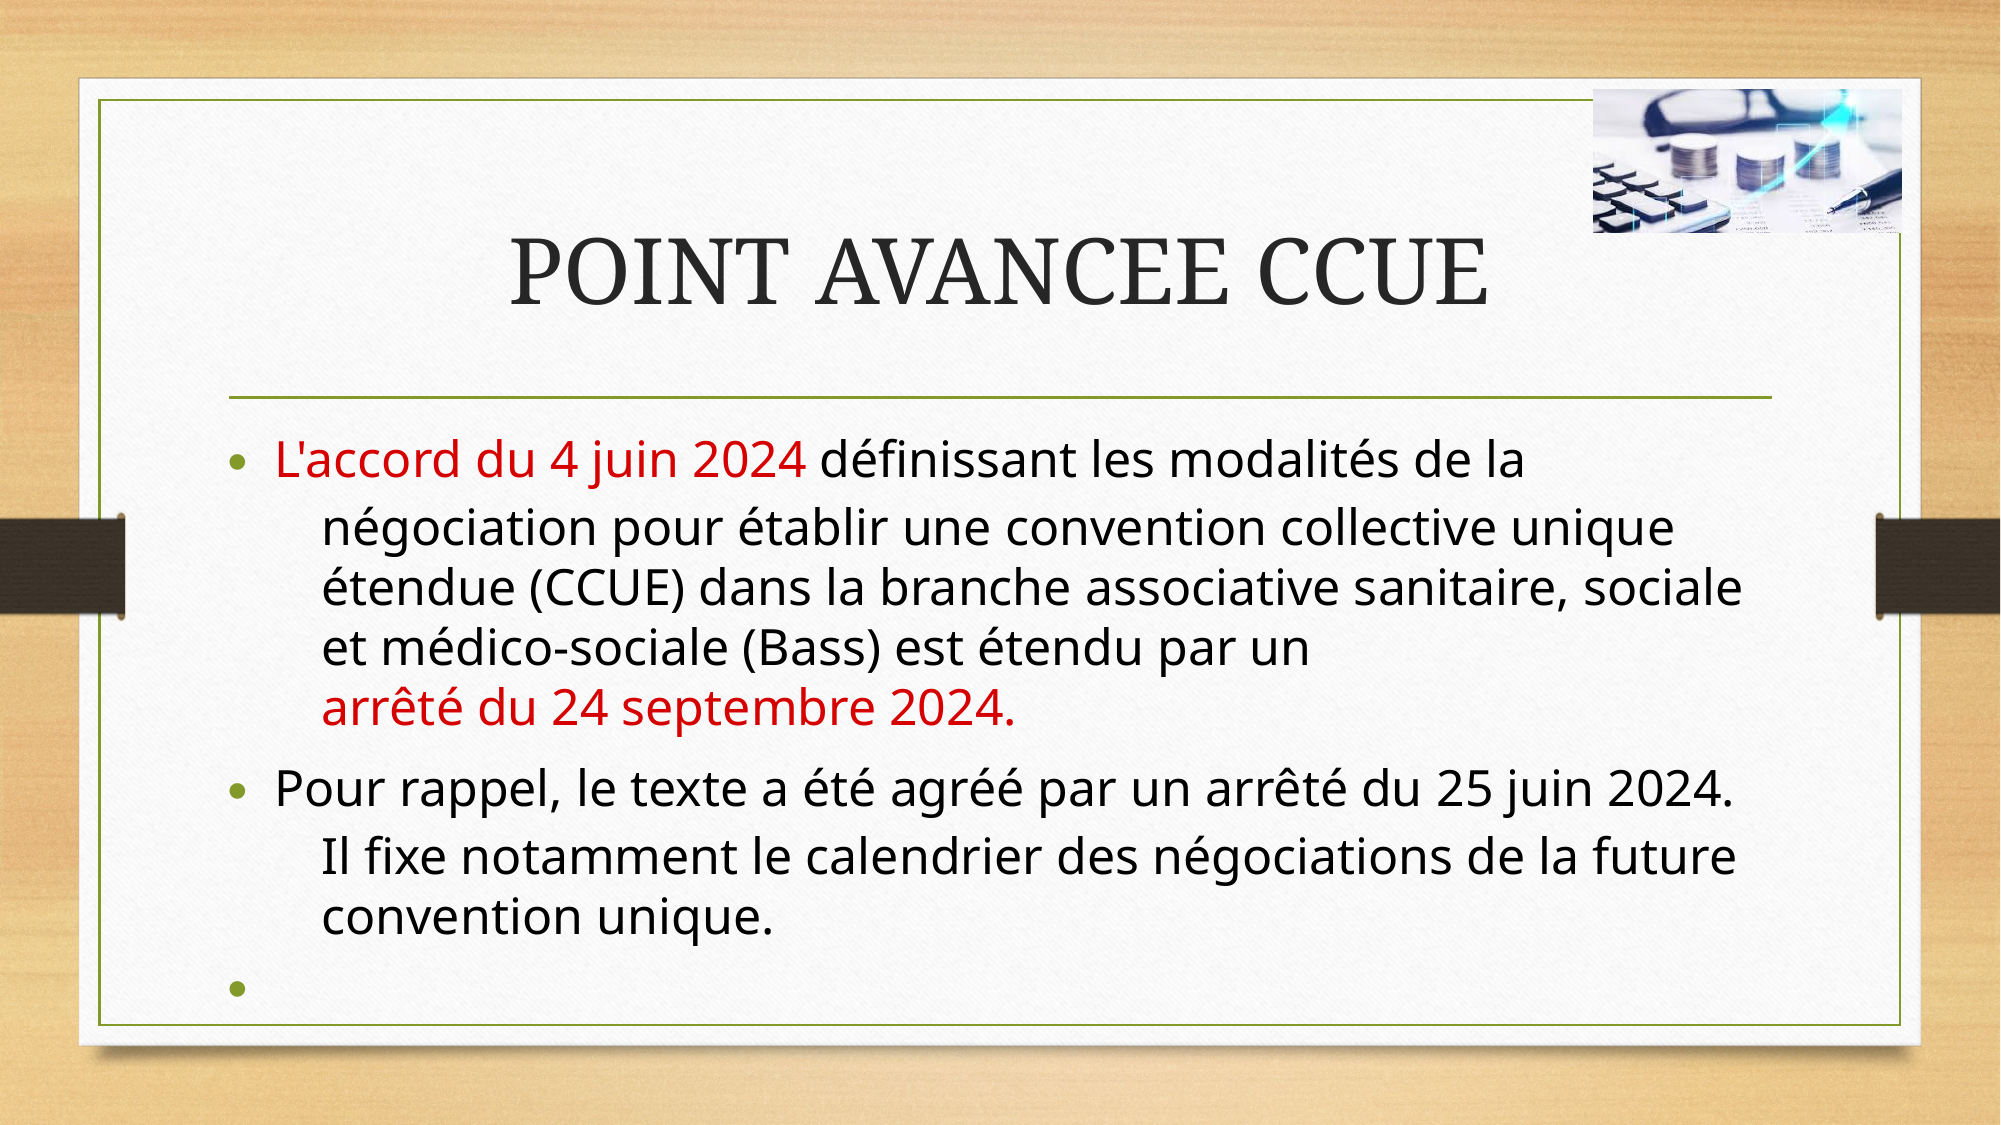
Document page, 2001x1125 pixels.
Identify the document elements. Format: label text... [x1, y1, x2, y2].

title POINT AVANCEE CCUE [212, 161, 1788, 376]
list L'accord du 4 juin 2024 définissant les modalités de la négociation pour établir une convention collective unique étendue (CCUE) dans la branche associative sanitaire, sociale et médico-sociale (Bass) est étendu par un arrêté du 24 septembre 2024. Pour rappel, le texte a été agréé par un arrêté du 25 juin 2024. Il fixe notamment le calendrier des négociations de la future convention unique. [212, 419, 1788, 964]
picture [1593, 89, 1902, 233]
